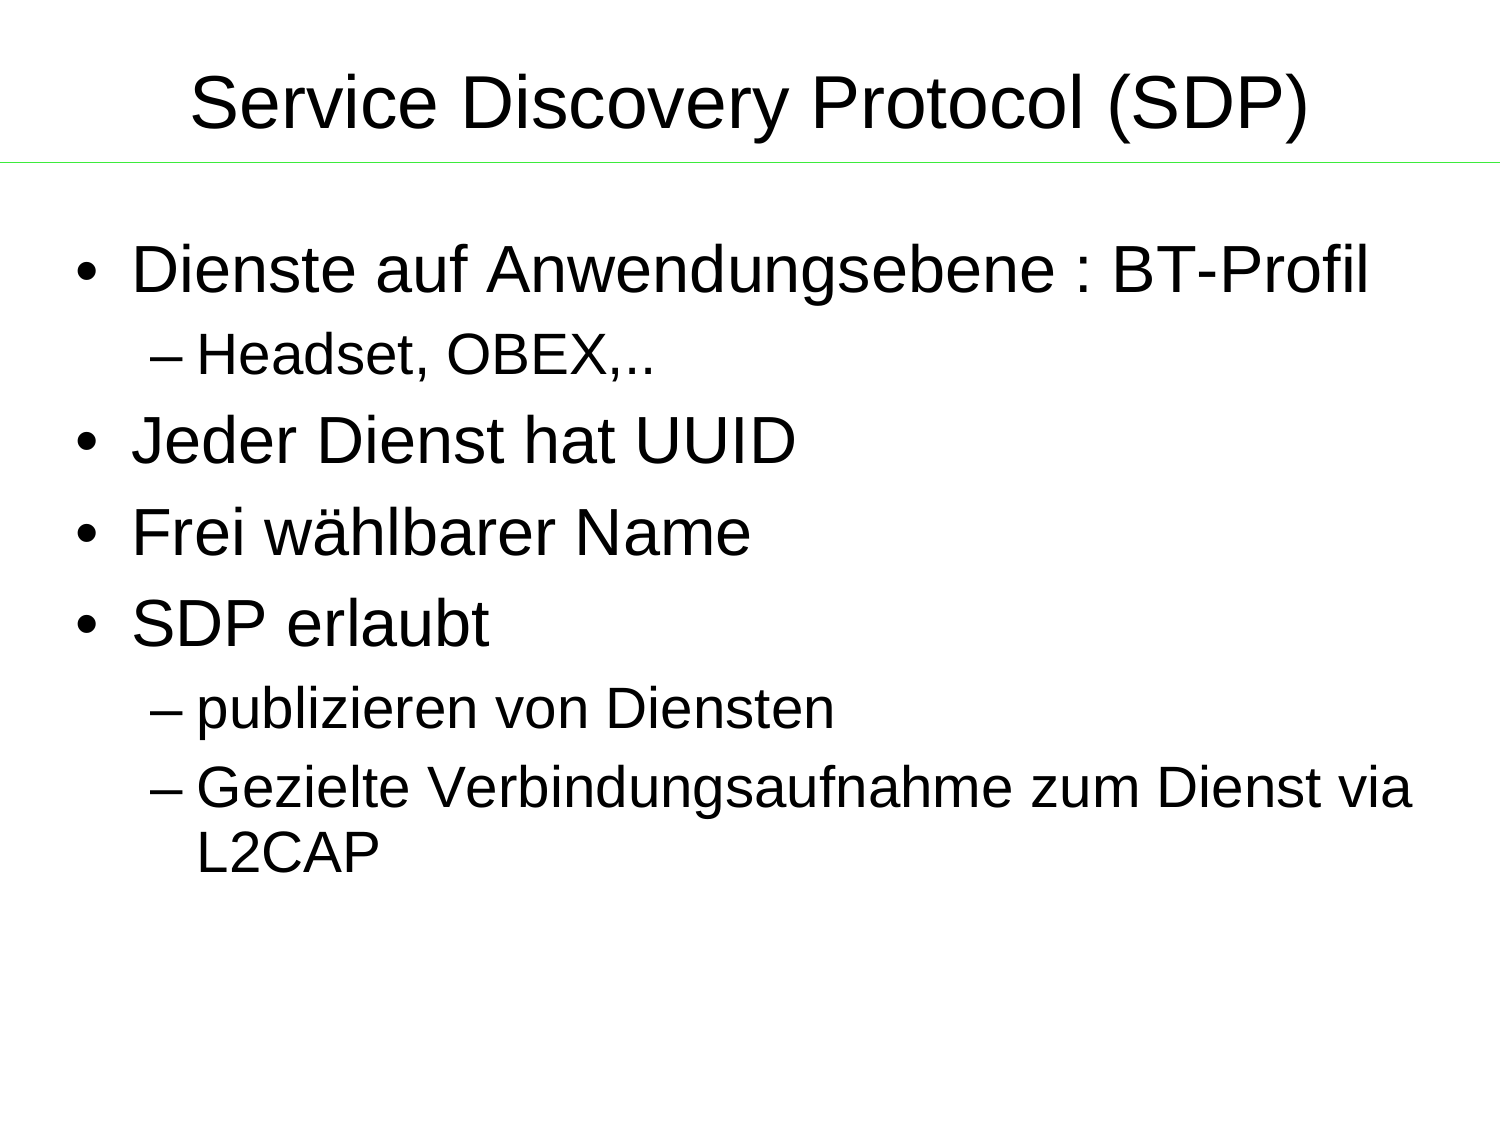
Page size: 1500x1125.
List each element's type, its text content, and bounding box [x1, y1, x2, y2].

list Dienste auf Anwendungsebene : BT-Profil Headset, OBEX,.. Jeder Dienst hat UUID Frei wählbarer Name SDP erlaubt publizieren von Diensten Gezielte Verbindungsaufnahme zum Dienst via L2CAP [75, 232, 1426, 887]
title Service Discovery Protocol (SDP) [75, 49, 1426, 156]
